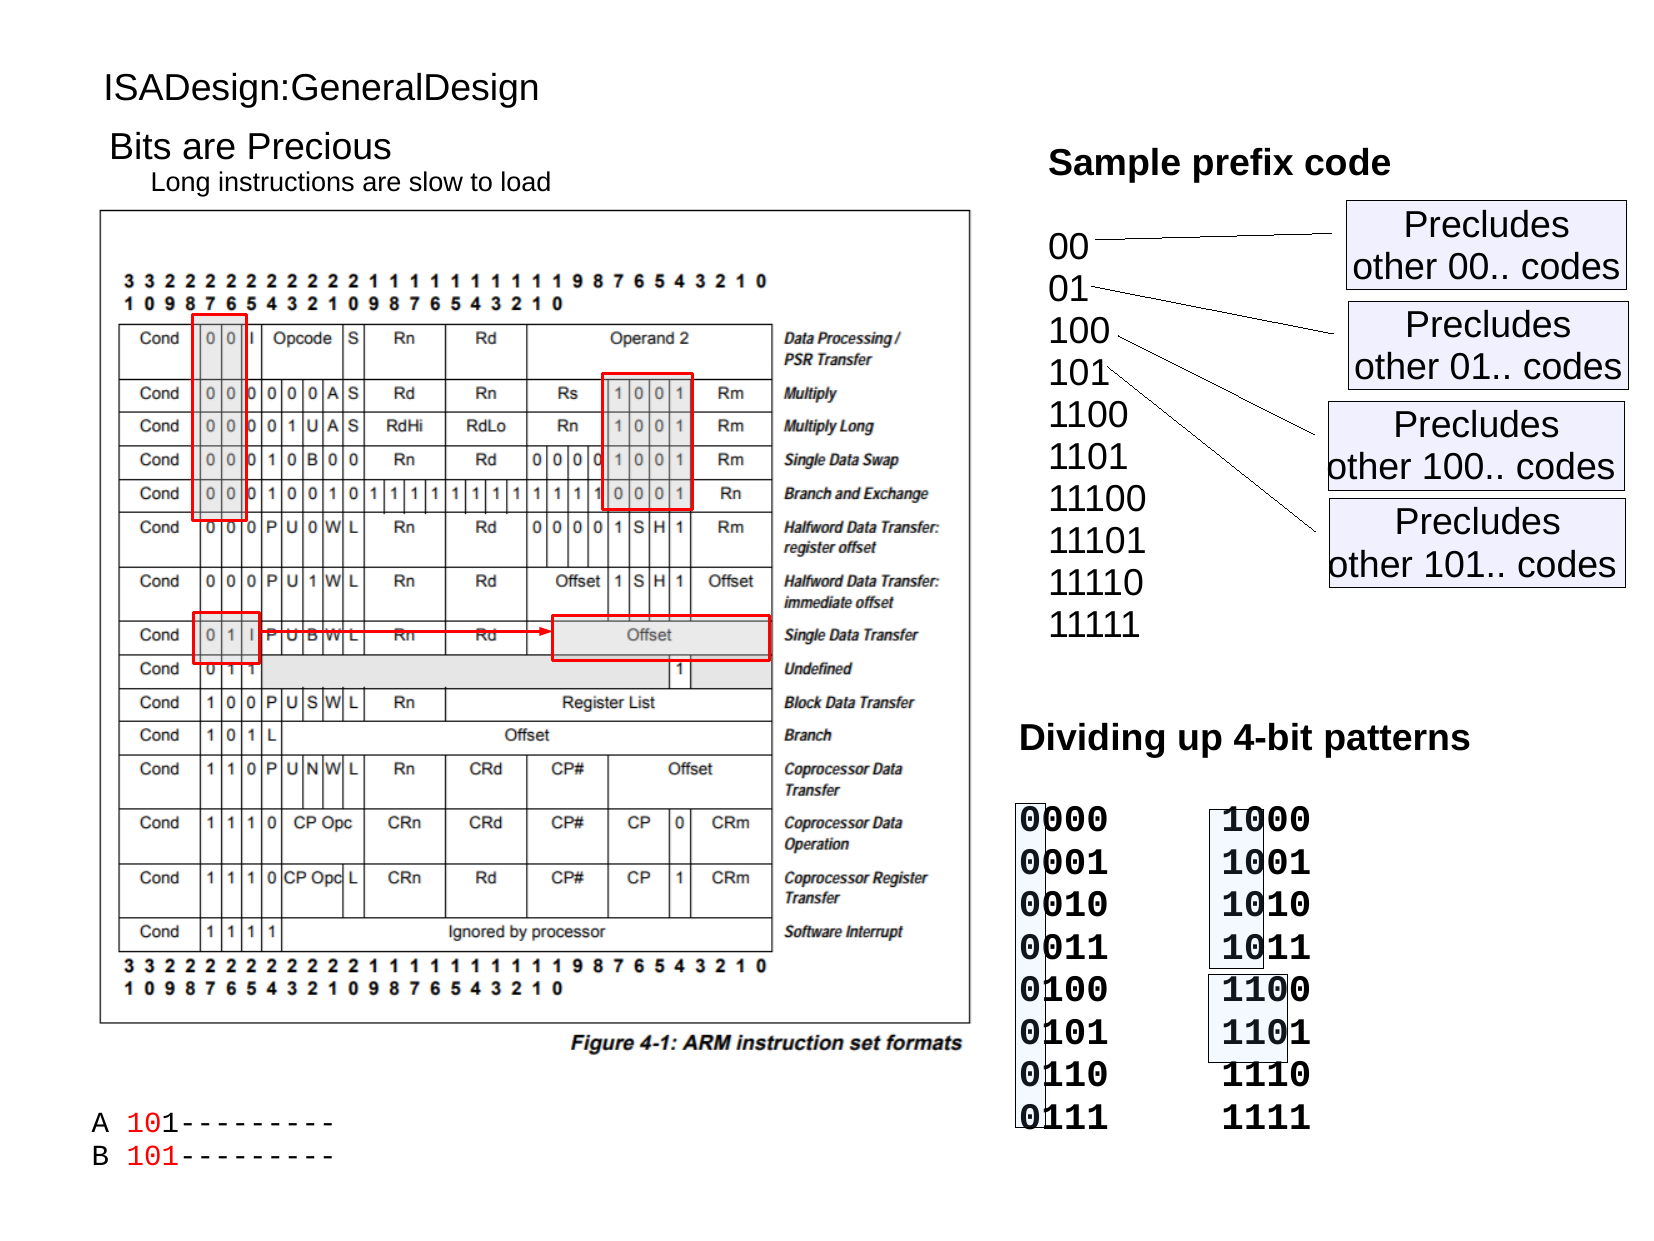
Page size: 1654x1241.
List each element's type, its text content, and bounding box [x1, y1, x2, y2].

text_box [552, 615, 770, 661]
text_box ISADesign:GeneralDesign [88, 59, 555, 116]
text_box Bits are Precious [94, 118, 408, 176]
text_box Precludes other 00.. codes [1346, 201, 1627, 289]
text_box Precludes other 01.. codes [1348, 301, 1629, 390]
text_box [602, 373, 693, 510]
text_box [193, 612, 260, 664]
text_box Precludes other 101.. codes [1330, 499, 1625, 587]
text_box Dividing up 4-bit patterns 0000 1000 0001 1001 0010 1010 0011 1011 0100 1100 0101 1101 0110 1110 0111 1111 [1003, 708, 1486, 1150]
text_box [1209, 809, 1264, 969]
text_box [192, 314, 247, 521]
text_box Precludes other 100.. codes [1329, 402, 1624, 490]
text_box [1208, 974, 1288, 1063]
text_box Sample prefix code 00 01 100 101 1100 1101 11100 11101 11110 11111 [1033, 133, 1407, 655]
text_box A 101--------- B 101--------- [76, 1100, 352, 1179]
picture [86, 200, 1004, 1060]
text_box [1015, 803, 1046, 1128]
text_box Long instructions are slow to load [135, 159, 566, 200]
